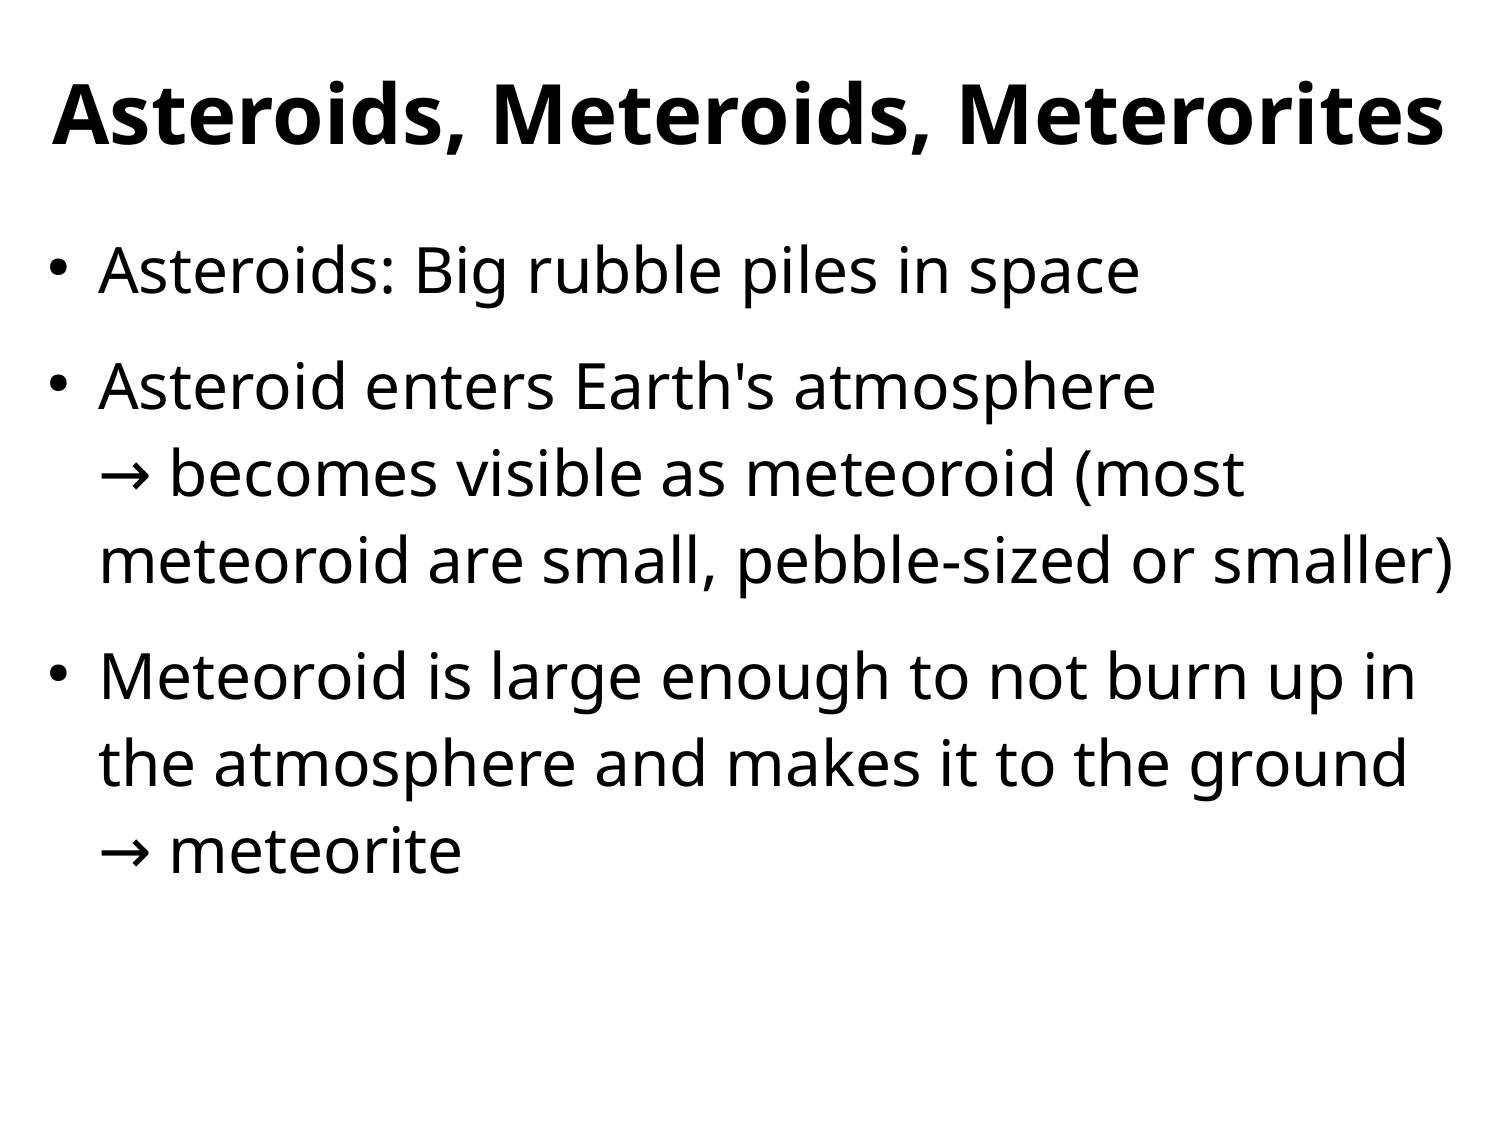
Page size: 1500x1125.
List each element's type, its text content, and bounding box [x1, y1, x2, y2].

title Asteroids, Meteroids, Meterorites [30, 29, 1471, 196]
list Asteroids: Big rubble piles in space Asteroid enters Earth's atmosphere → becomes visible as meteoroid (most meteoroid are small, pebble-sized or smaller) Meteoroid is large enough to not burn up in the atmosphere and makes it to the ground → meteorite [30, 224, 1471, 1066]
